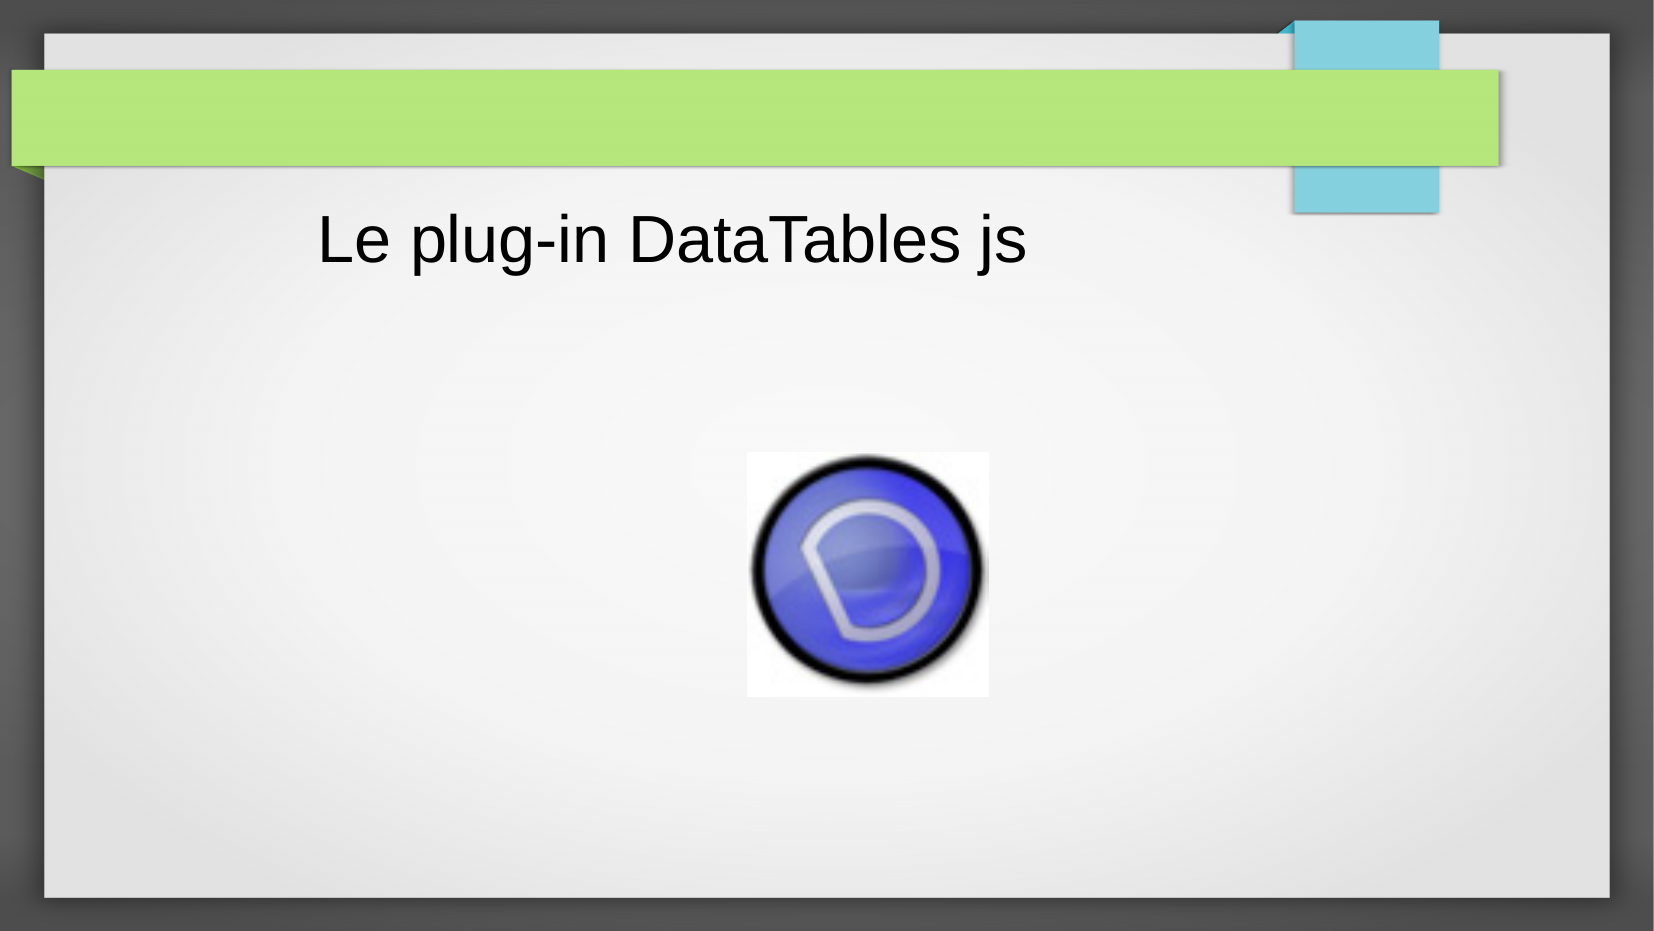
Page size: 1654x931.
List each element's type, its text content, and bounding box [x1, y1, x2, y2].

picture [0, 0, 1654, 931]
subtitle Le plug-in DataTables js [82, 70, 1264, 482]
